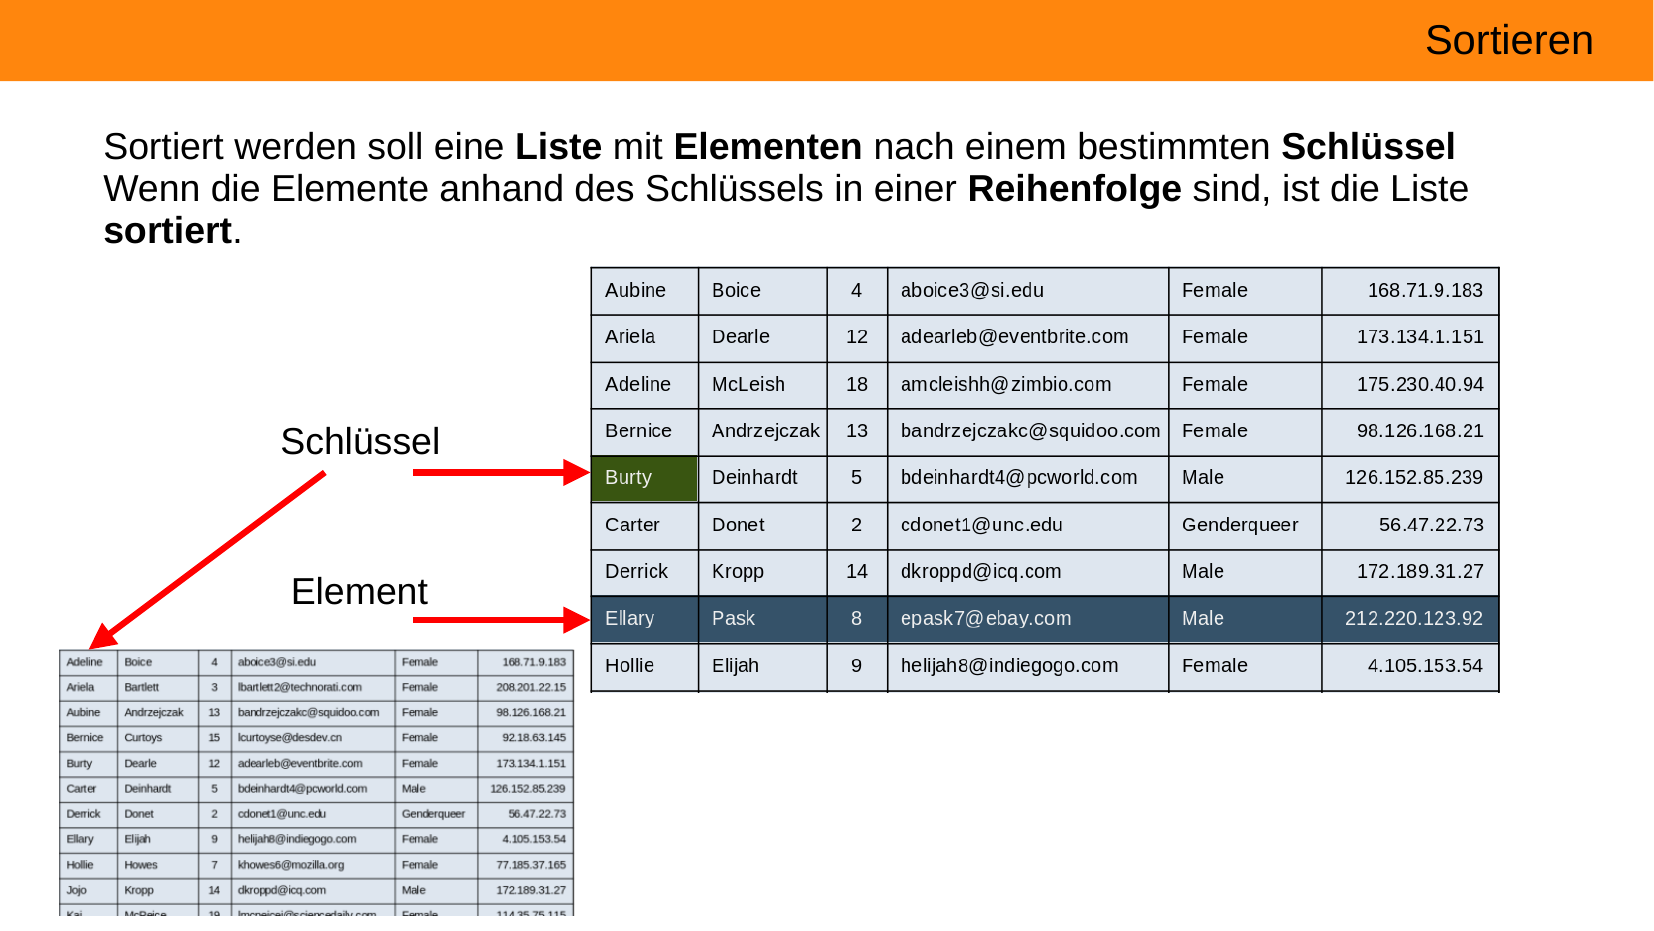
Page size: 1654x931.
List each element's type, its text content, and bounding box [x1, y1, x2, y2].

text_box Sortiert werden soll eine Liste mit Elementen nach einem bestimmten Schlüssel Wenn die Elemente anhand des Schlüssels in einer Reihenfolge sind, ist die Liste sortiert. [88, 118, 1536, 259]
title Sortieren [0, 0, 1654, 82]
text_box Element [276, 563, 443, 621]
text_box Schlüssel [265, 413, 456, 471]
picture [59, 649, 575, 916]
picture [590, 265, 1501, 693]
